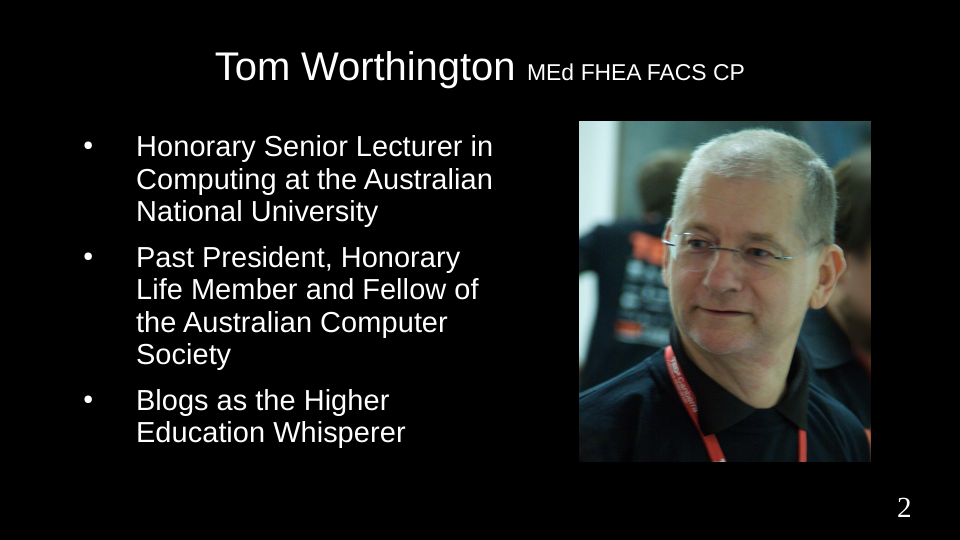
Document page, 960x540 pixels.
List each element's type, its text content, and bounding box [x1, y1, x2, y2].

picture [579, 121, 871, 462]
list Honorary Senior Lecturer in Computing at the Australian National University Past President, Honorary Life Member and Fellow of the Australian Computer Society Blogs as the Higher Education Whisperer [65, 130, 497, 464]
title Tom Worthington MEd FHEA FACS CP [47, 21, 912, 112]
